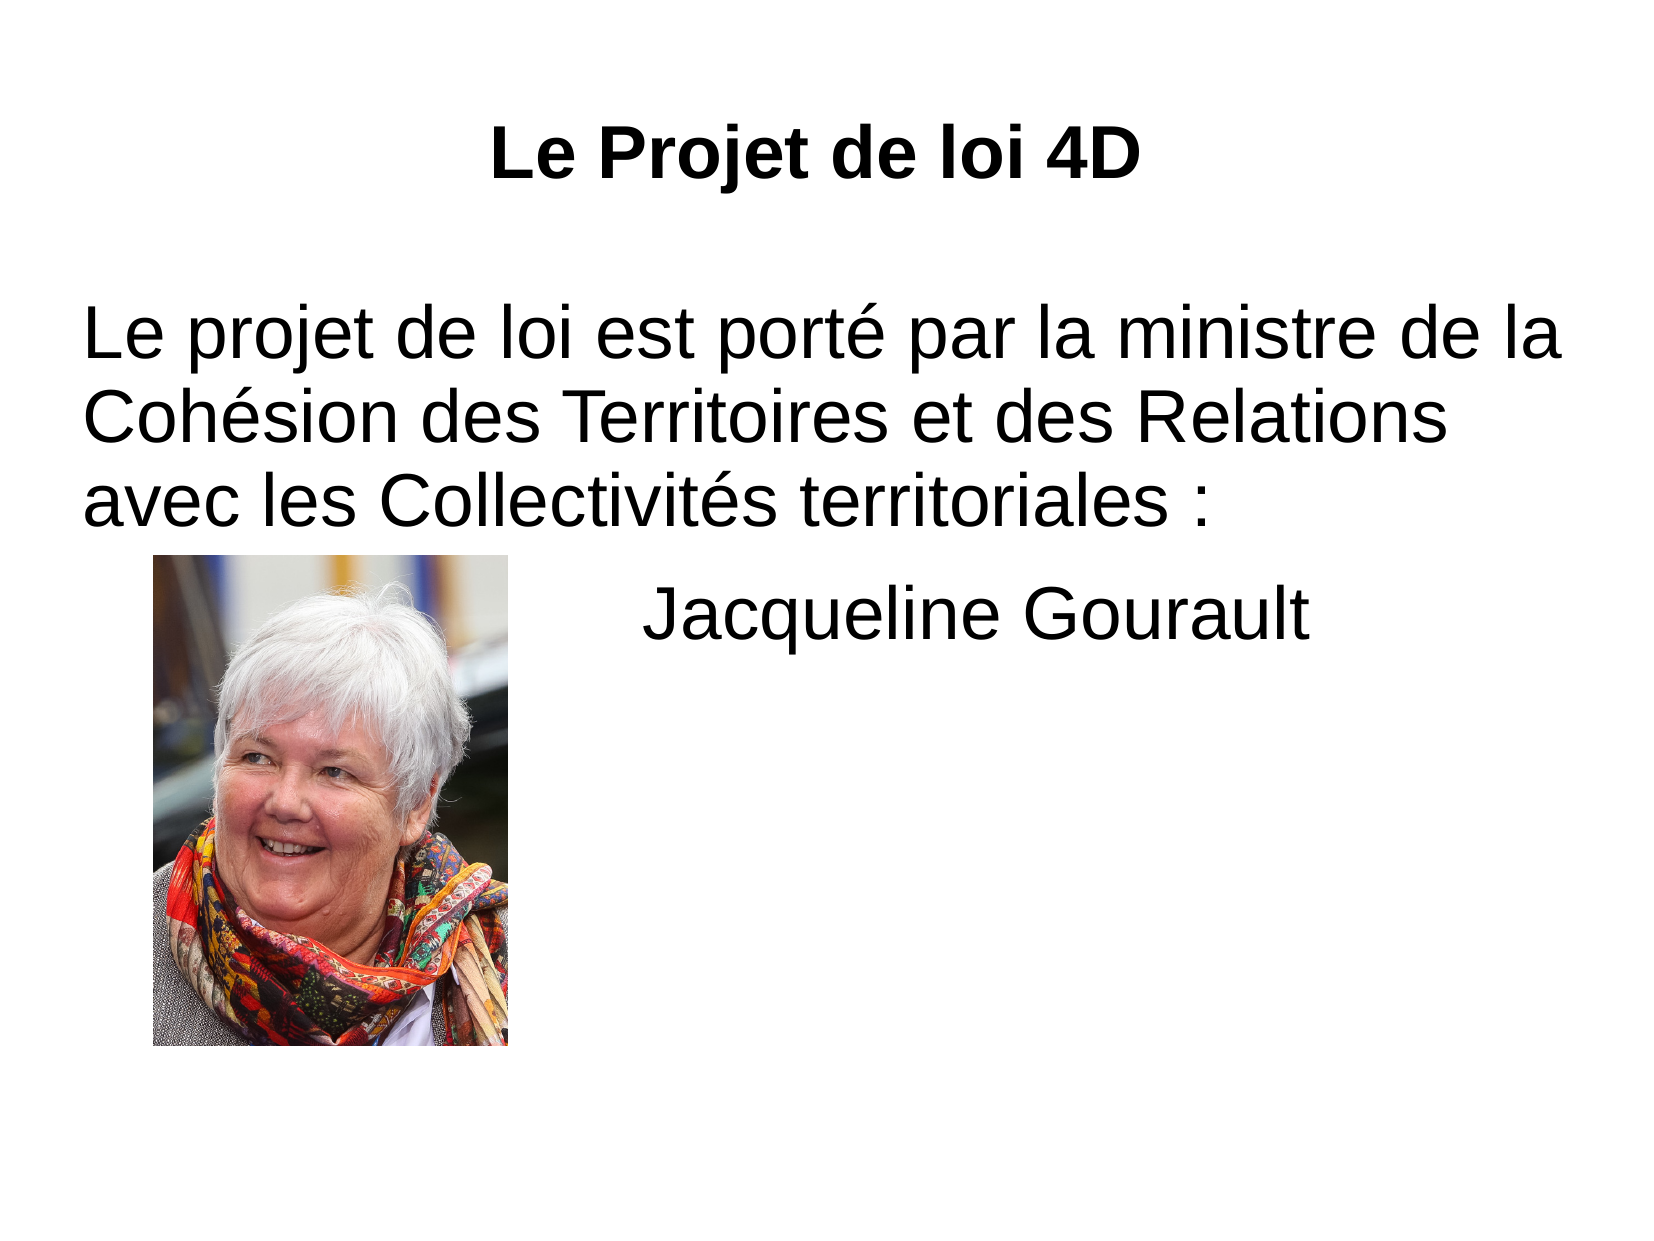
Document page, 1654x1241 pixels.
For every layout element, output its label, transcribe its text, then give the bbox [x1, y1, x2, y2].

title Le Projet de loi 4D [82, 49, 1571, 257]
list Le projet de loi est porté par la ministre de la Cohésion des Territoires et des Relations avec les Collectivités territoriales : Jacqueline Gourault [82, 290, 1571, 1109]
picture [153, 555, 508, 1046]
